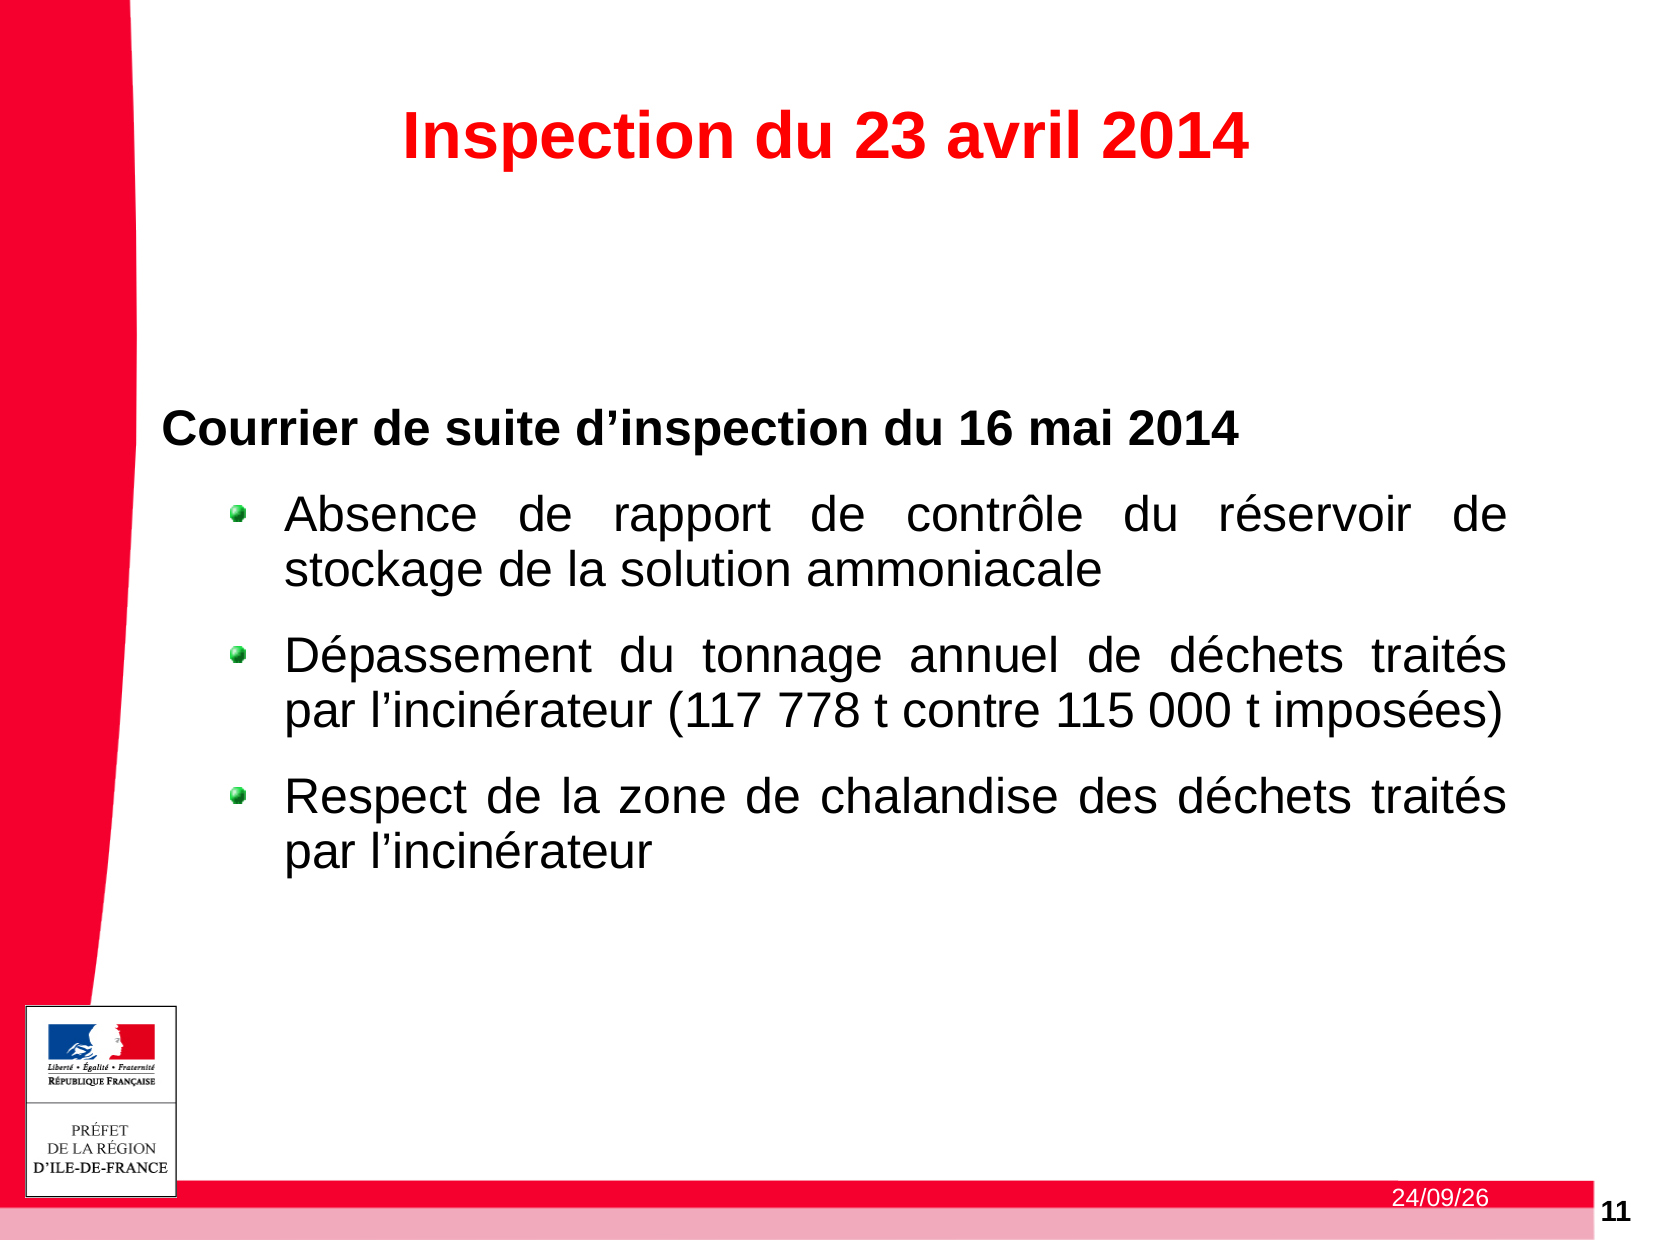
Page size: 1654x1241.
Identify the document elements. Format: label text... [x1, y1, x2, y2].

list Courrier de suite d’inspection du 16 mai 2014 Absence de rapport de contrôle du réservoir de stockage de la solution ammoniacale Dépassement du tonnage annuel de déchets traités par l’incinérateur (117 778 t contre 115 000 t imposées) Respect de la zone de chalandise des déchets traités par l’incinérateur [161, 230, 1509, 1241]
title Inspection du 23 avril 2014 [82, 49, 1571, 223]
picture [0, 0, 1653, 1240]
